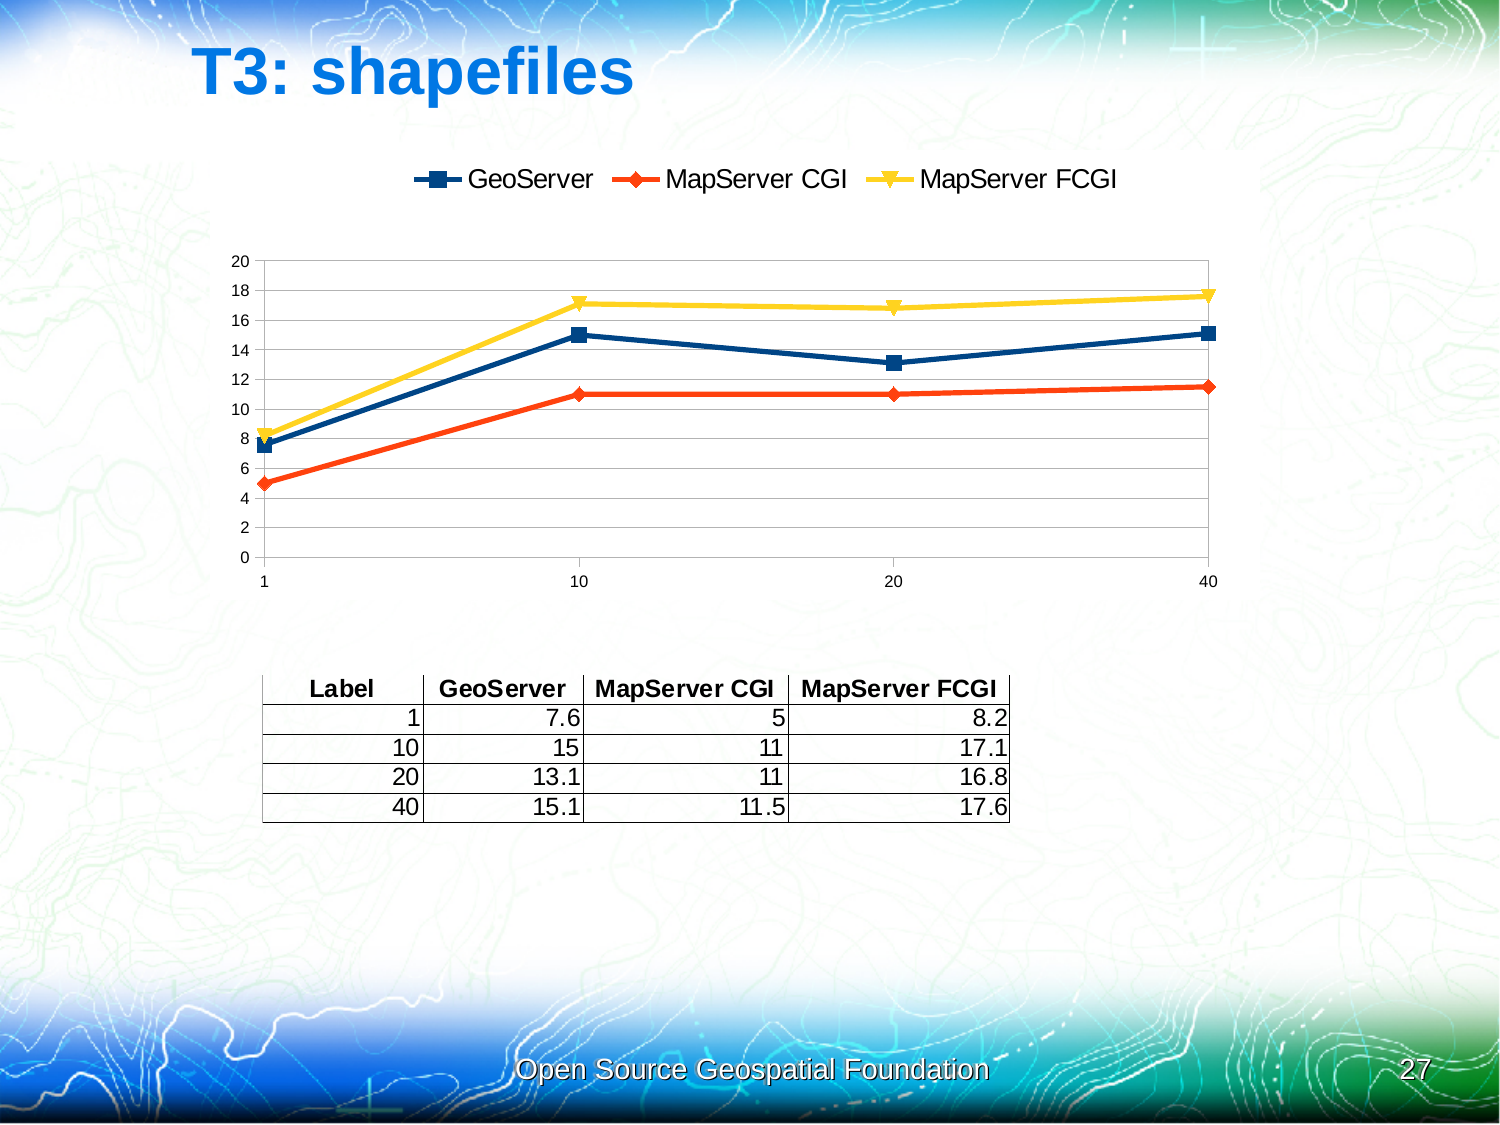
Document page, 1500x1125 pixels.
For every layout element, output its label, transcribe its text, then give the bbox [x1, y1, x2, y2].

chart [262, 675, 1013, 826]
title T3: shapefiles [177, 20, 1477, 122]
picture [0, 0, 1500, 1125]
chart [210, 149, 1261, 601]
